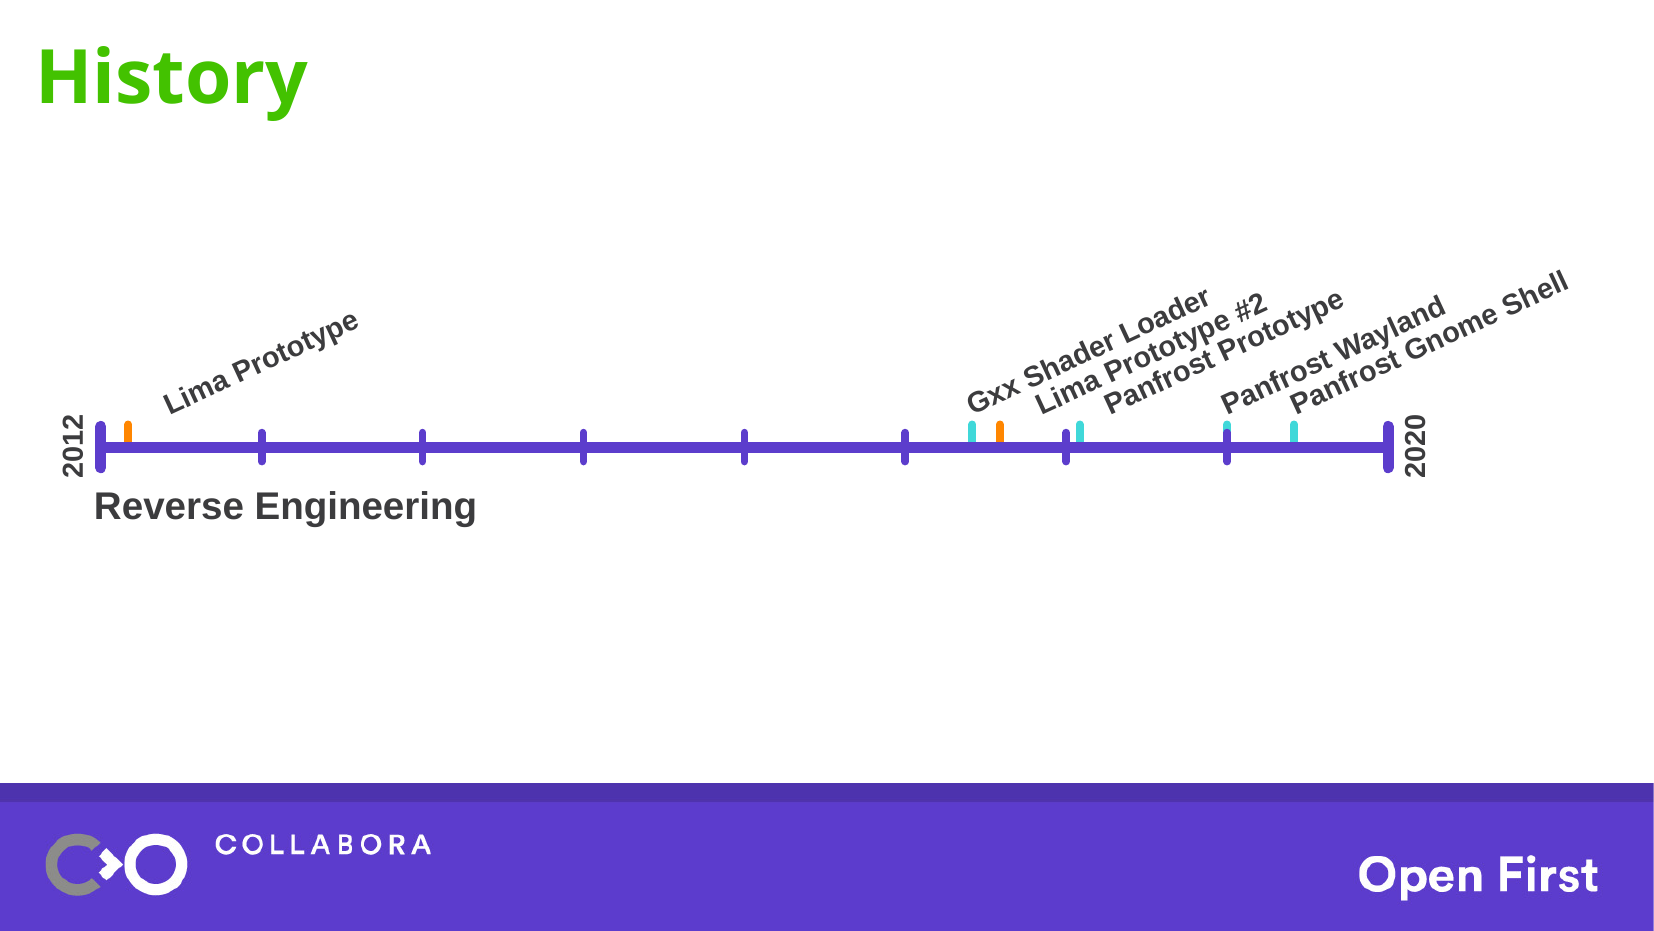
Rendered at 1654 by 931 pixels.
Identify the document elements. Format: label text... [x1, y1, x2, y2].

title History [35, 28, 1608, 193]
picture [0, 0, 1654, 931]
